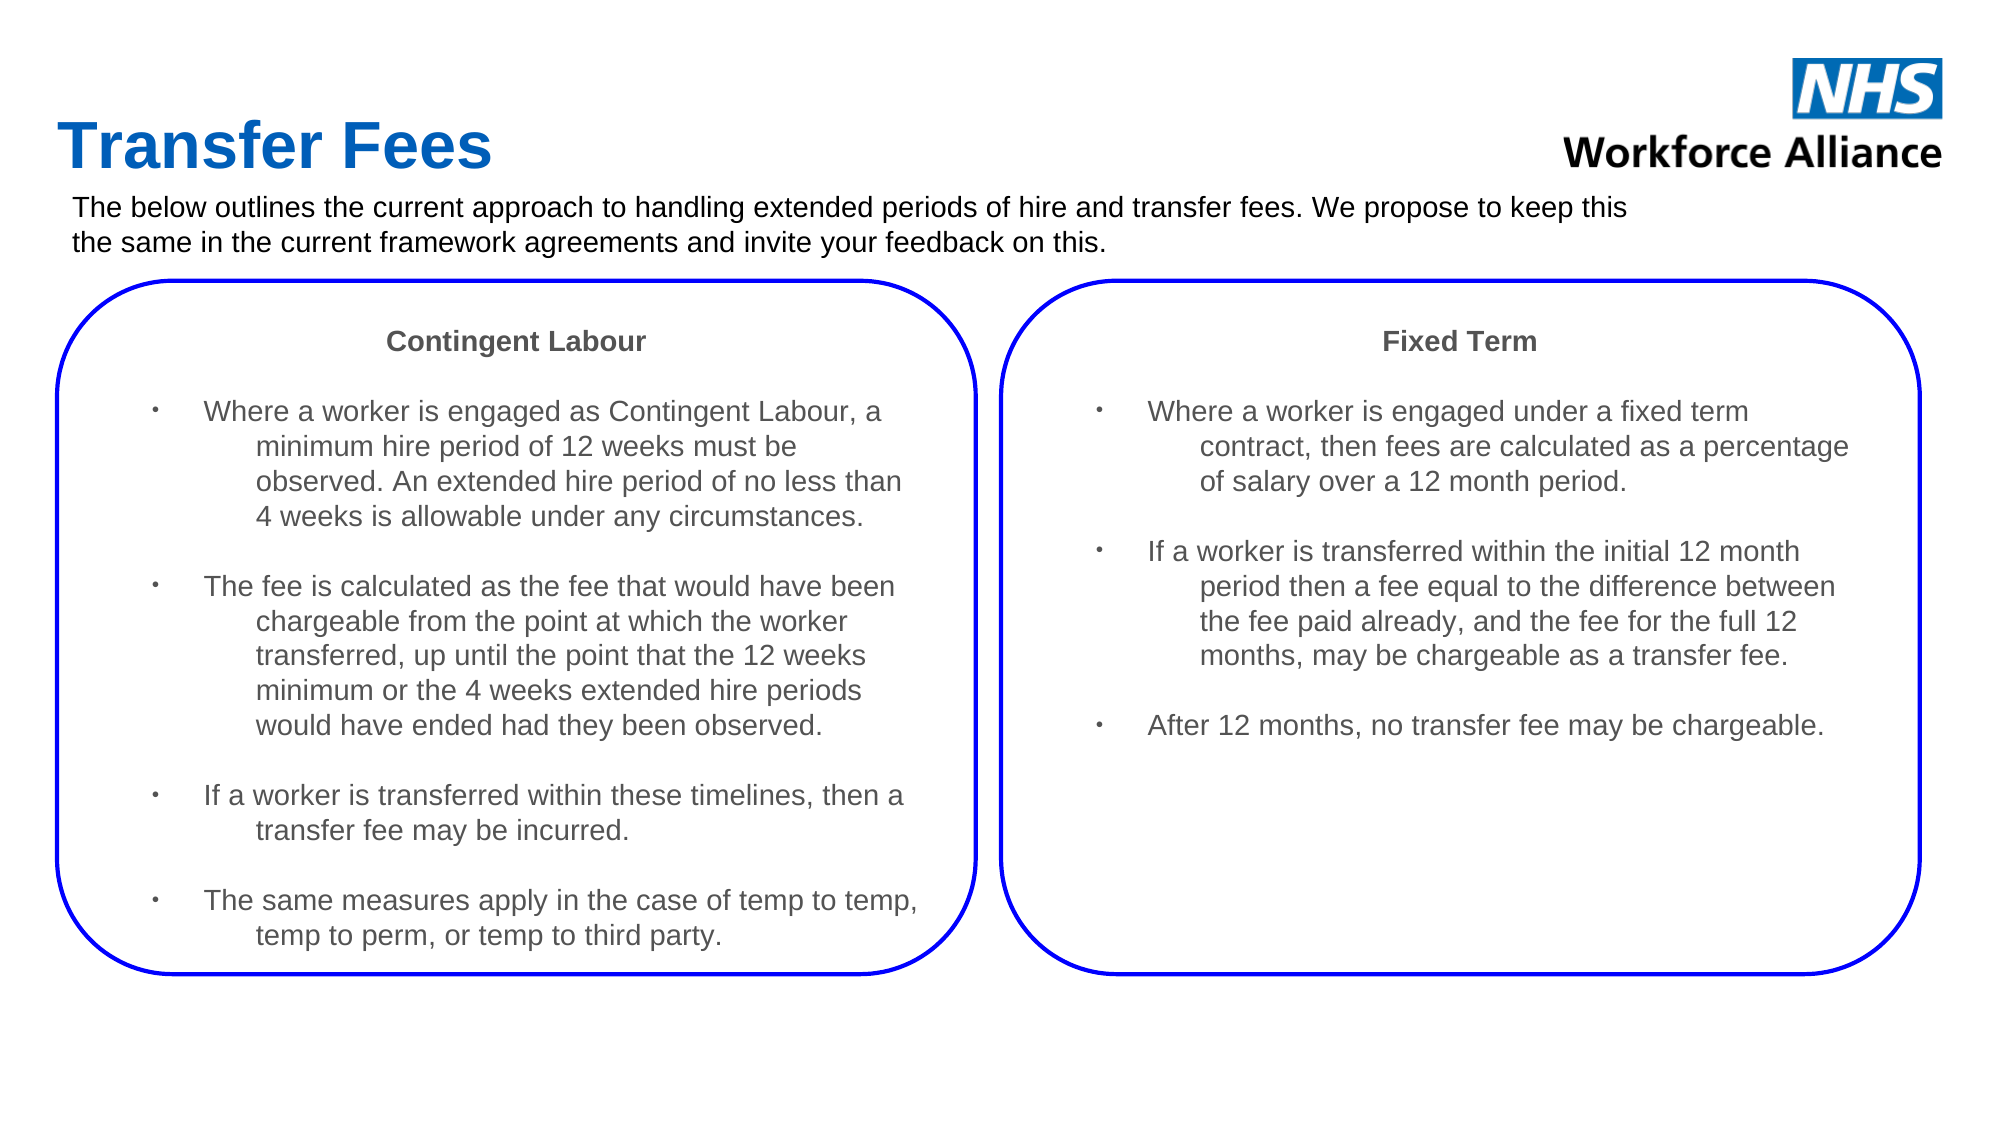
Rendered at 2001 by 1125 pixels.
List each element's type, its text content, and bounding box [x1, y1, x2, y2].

text_box Fixed Term Where a worker is engaged under a fixed term contract, then fees are calculated as a percentage of salary over a 12 month period. If a worker is transferred within the initial 12 month period then a fee equal to the difference between the fee paid already, and the fee for the full 12 months, may be chargeable as a transfer fee. After 12 months, no transfer fee may be chargeable. [1001, 280, 1920, 975]
text_box The below outlines the current approach to handling extended periods of hire and transfer fees. We propose to keep this the same in the current framework agreements and invite your feedback on this. [56, 173, 1659, 275]
picture [1563, 59, 1943, 168]
text_box Contingent Labour Where a worker is engaged as Contingent Labour, a minimum hire period of 12 weeks must be observed. An extended hire period of no less than 4 weeks is allowable under any circumstances. The fee is calculated as the fee that would have been chargeable from the point at which the worker transferred, up until the point that the 12 weeks minimum or the 4 weeks extended hire periods would have ended had they been observed. If a worker is transferred within these timelines, then a transfer fee may be incurred. The same measures apply in the case of temp to temp, temp to perm, or temp to third party. [56, 280, 976, 975]
title Transfer Fees [56, 90, 715, 173]
